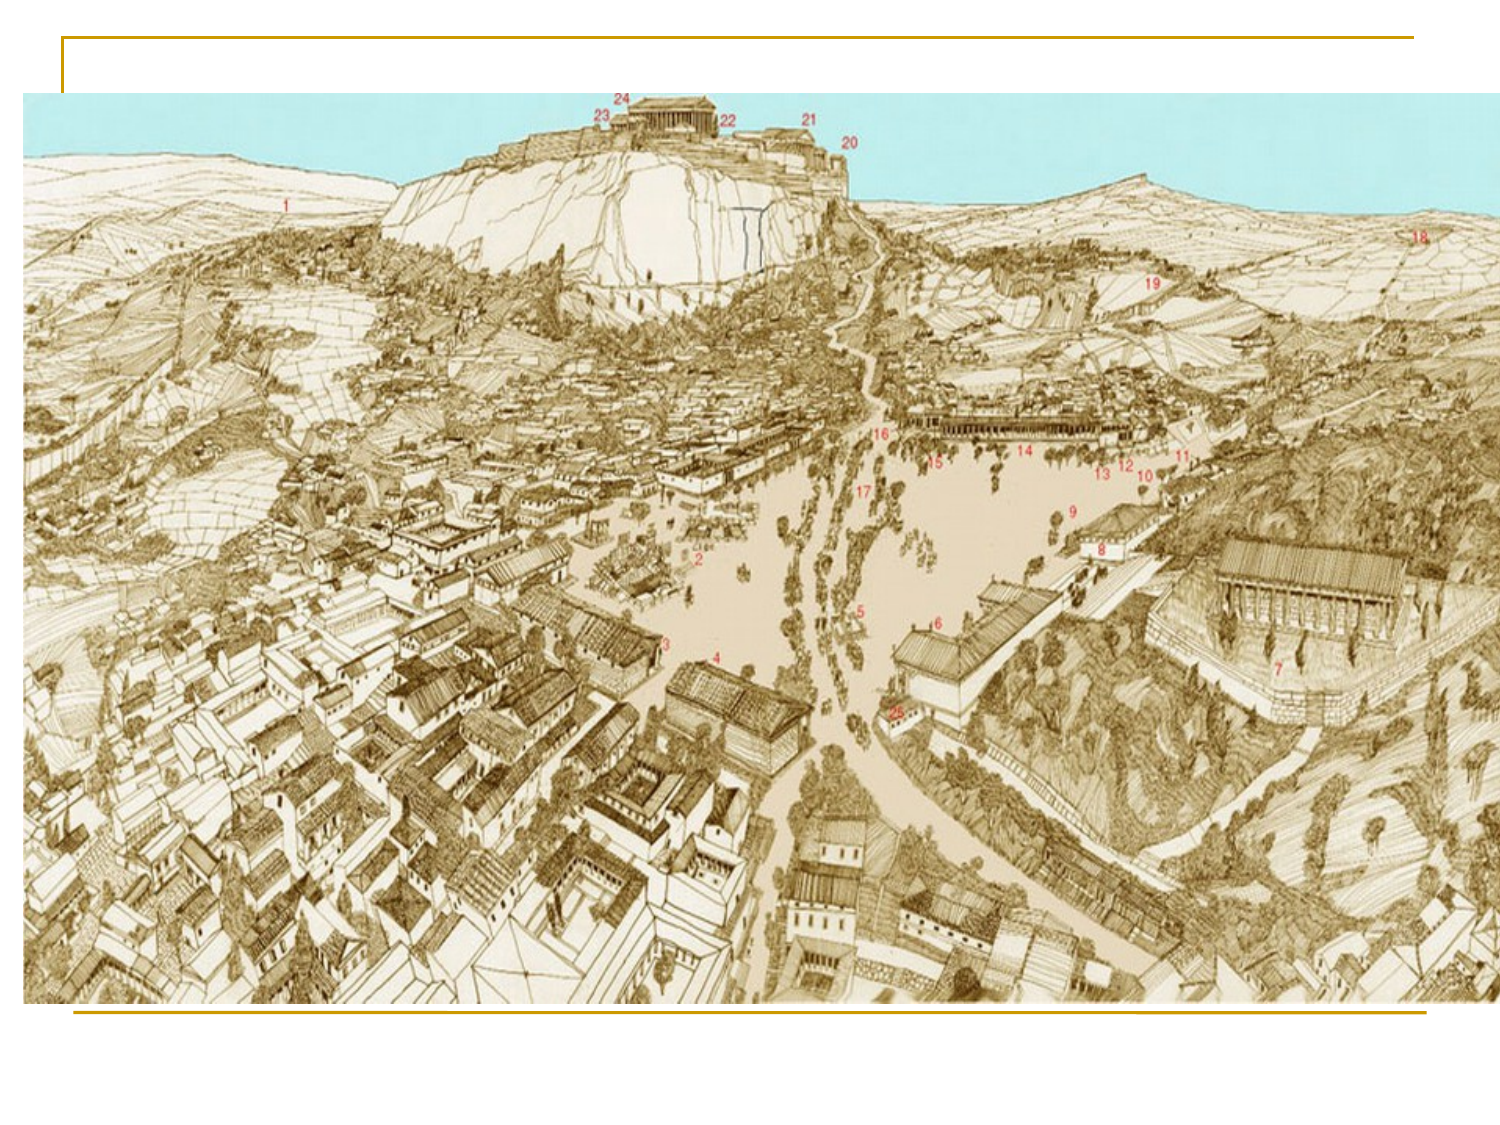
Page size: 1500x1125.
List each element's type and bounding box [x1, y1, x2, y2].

picture [23, 93, 1500, 1004]
